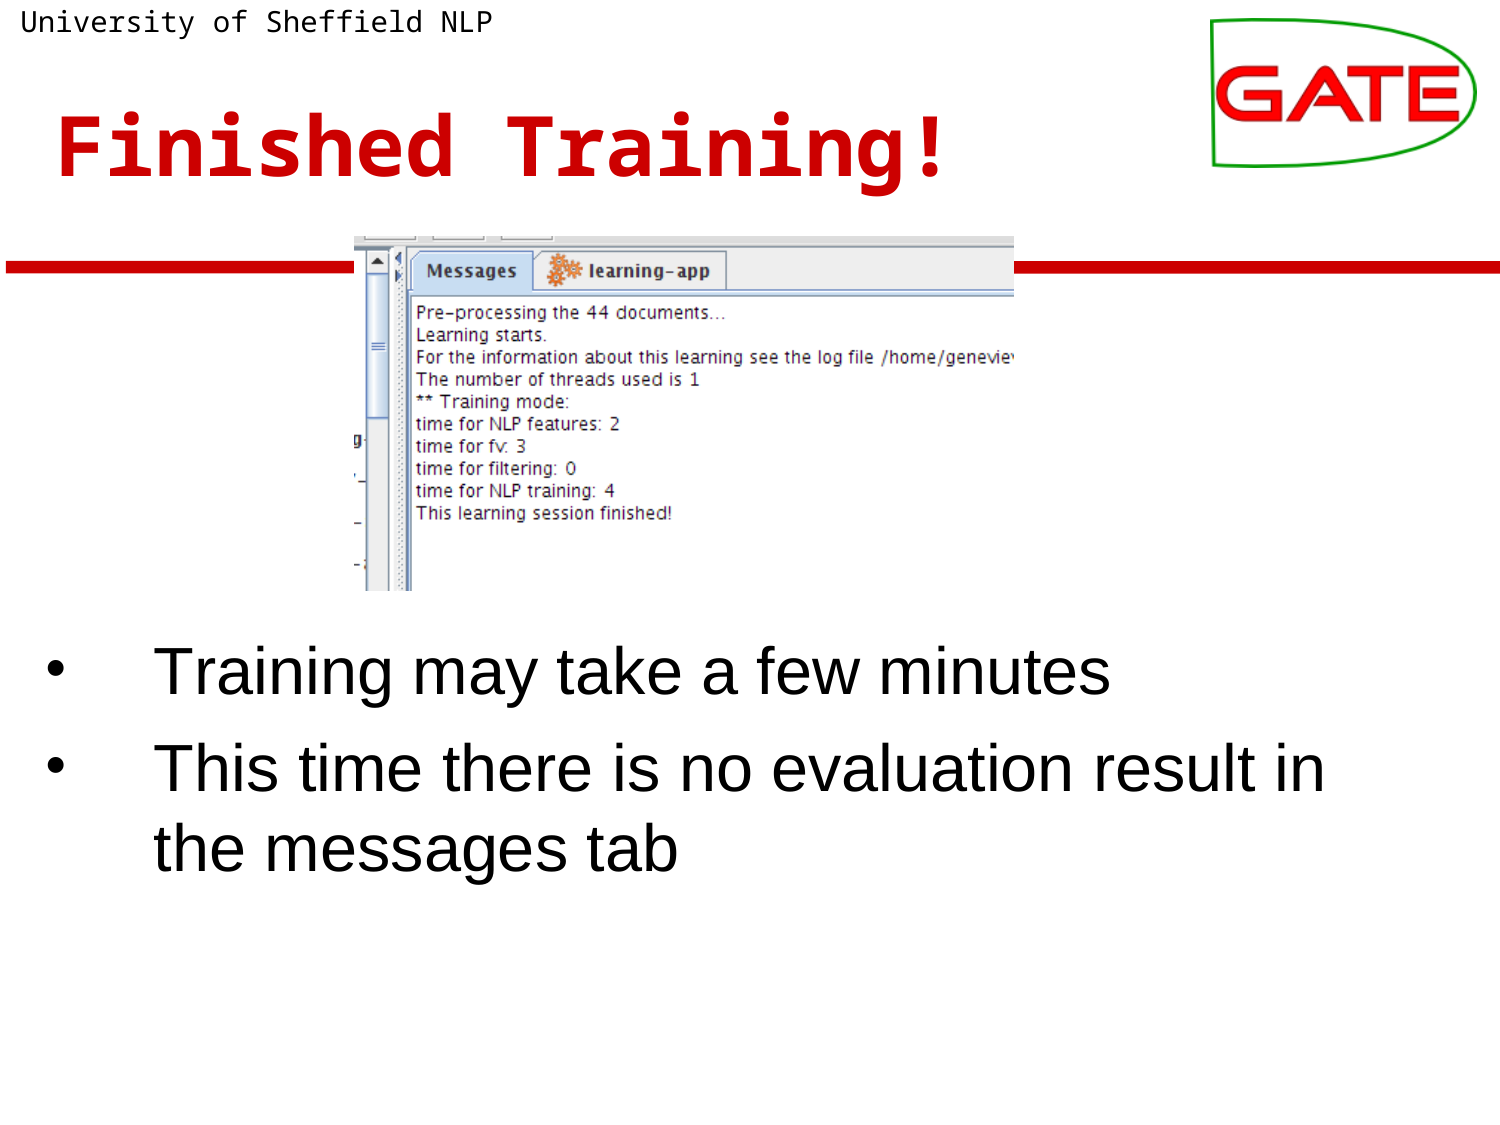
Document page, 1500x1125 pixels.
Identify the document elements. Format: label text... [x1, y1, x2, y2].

title Finished Training! [41, 37, 1391, 254]
picture [354, 236, 1014, 591]
list Training may take a few minutes This time there is no evaluation result in the messages tab [29, 620, 1426, 1034]
picture [1210, 18, 1477, 168]
